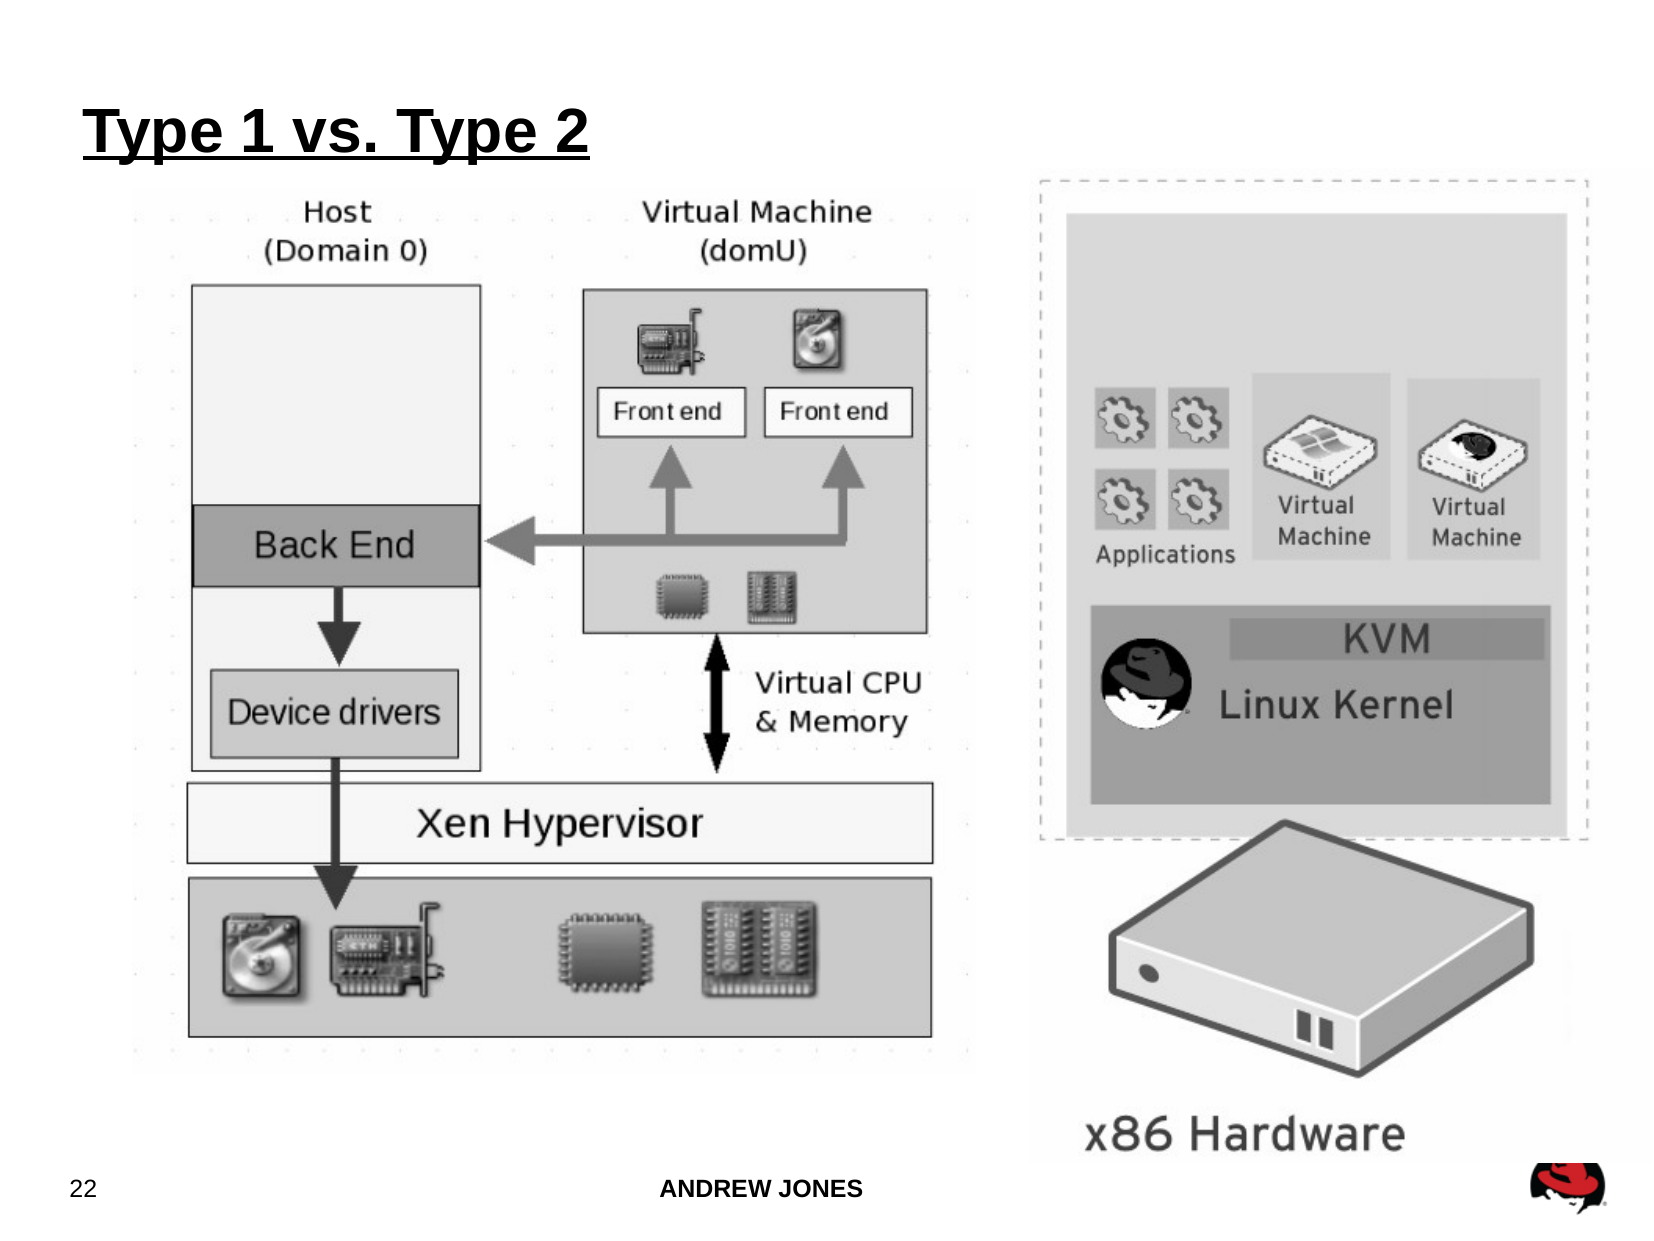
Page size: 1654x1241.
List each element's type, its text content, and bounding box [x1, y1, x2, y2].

picture [132, 187, 976, 1074]
title Type 1 vs. Type 2 [82, 37, 1571, 226]
picture [1029, 168, 1654, 1224]
